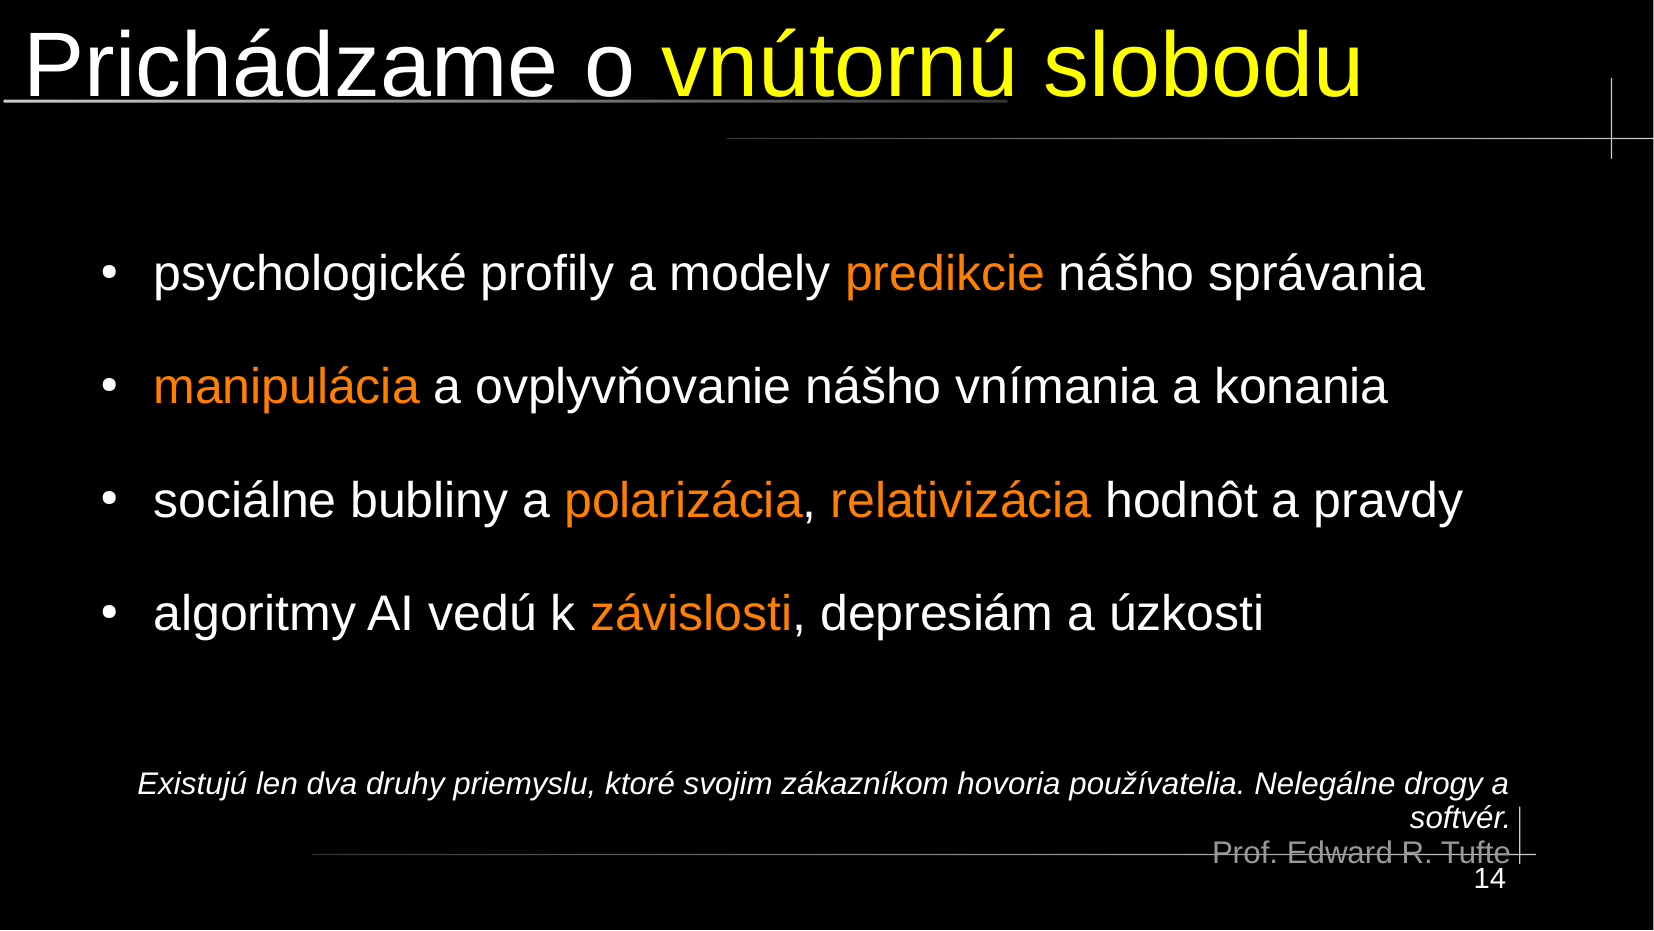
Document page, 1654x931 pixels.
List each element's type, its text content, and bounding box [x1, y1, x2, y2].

title Prichádzame o vnútornú slobodu [23, 11, 1589, 119]
title Existujú len dva druhy priemyslu, ktoré svojim zákazníkom hovoria používatelia. Nelegálne drogy a softvér. Prof. Edward R. Tufte [29, 783, 1512, 853]
list psychologické profily a modely predikcie nášho správania manipulácia a ovplyvňovanie nášho vnímania a konania sociálne bubliny a polarizácia, relativizácia hodnôt a pravdy algoritmy AI vedú k závislosti, depresiám a úzkosti [82, 217, 1571, 758]
